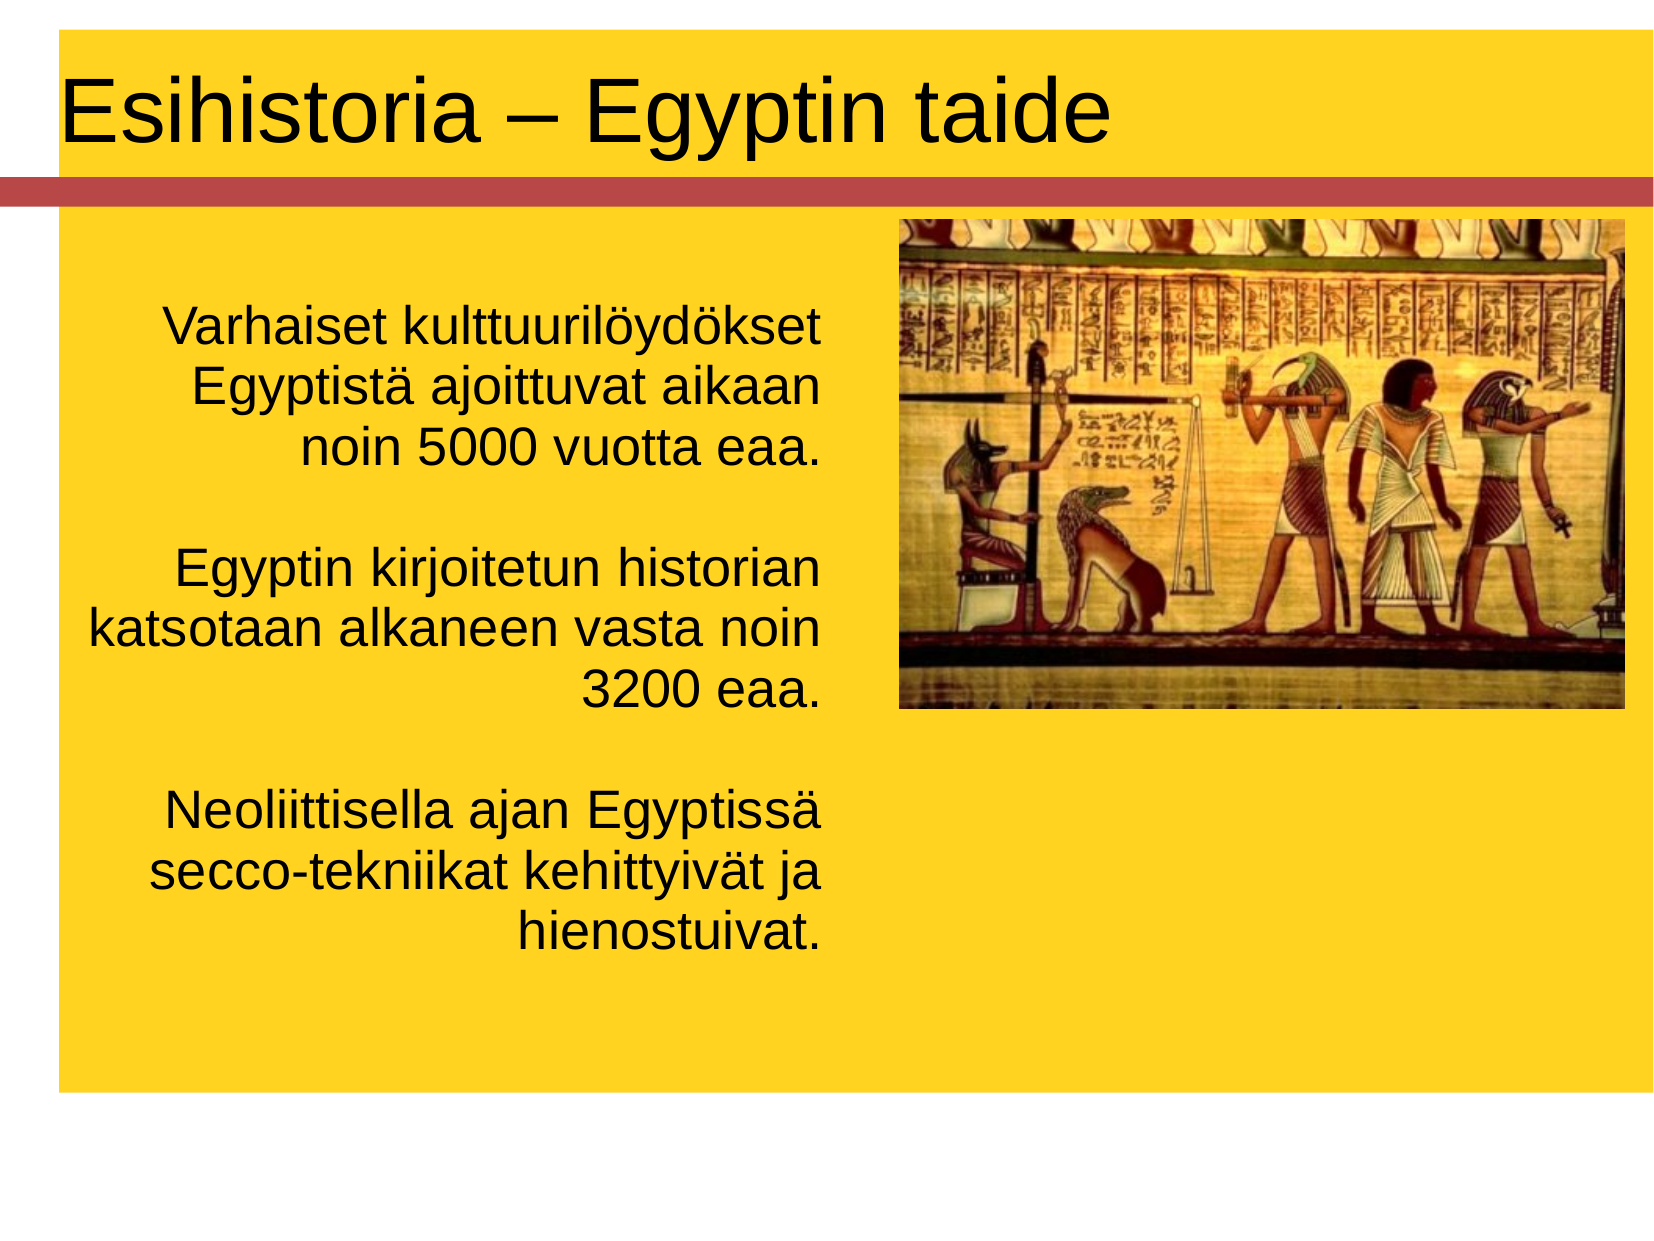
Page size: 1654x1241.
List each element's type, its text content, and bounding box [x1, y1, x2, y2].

text_box [0, 177, 1654, 1093]
title Esihistoria – Egyptin taide [59, 14, 1654, 177]
subtitle Varhaiset kulttuurilöydökset Egyptistä ajoittuvat aikaan noin 5000 vuotta eaa. Egyptin kirjoitetun historian katsotaan alkaneen vasta noin 3200 eaa. Neoliittisella ajan Egyptissä secco-tekniikat kehittyivät ja hienostuivat. [88, 295, 827, 1099]
picture [899, 219, 1625, 709]
